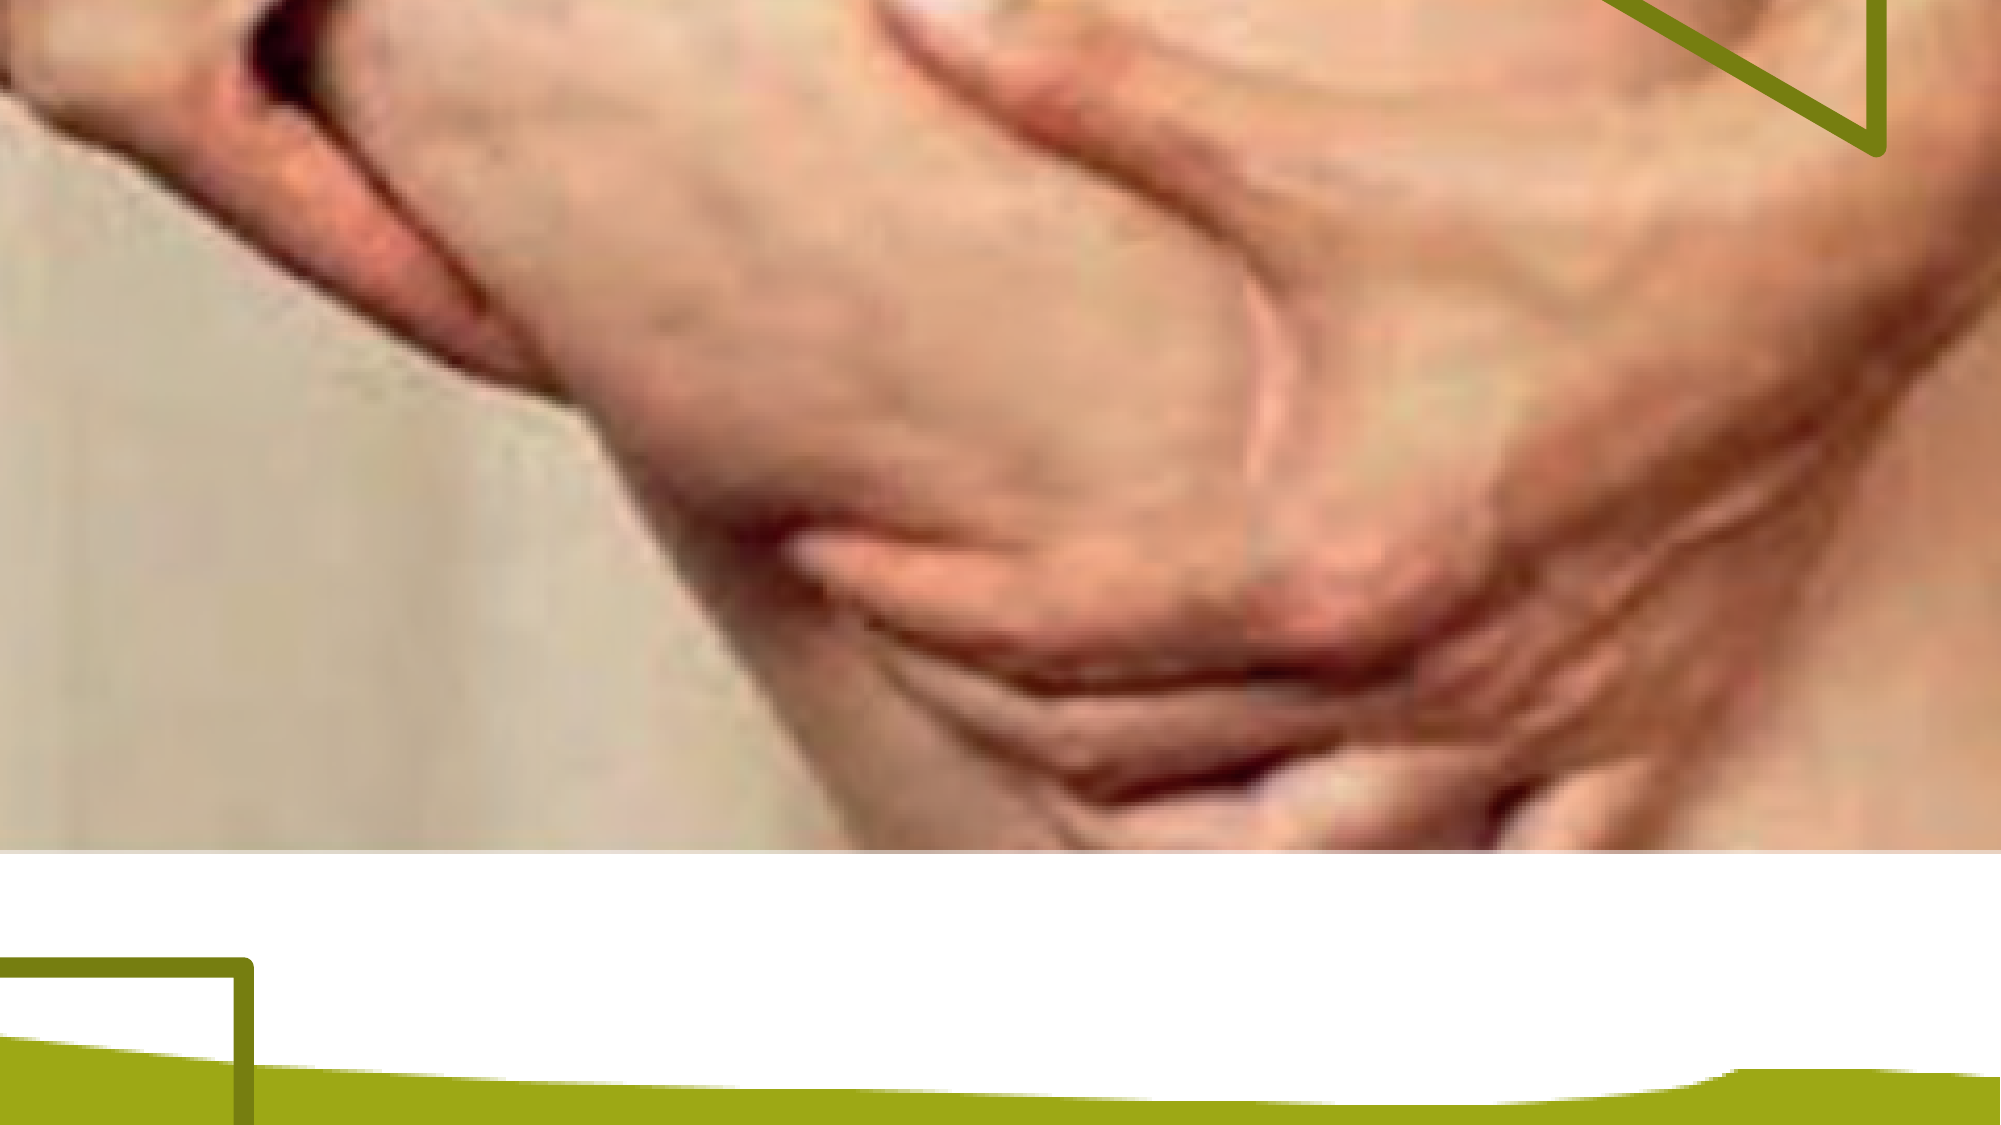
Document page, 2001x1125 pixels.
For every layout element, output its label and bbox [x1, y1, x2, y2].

text_box [1601, 0, 1887, 158]
picture [1644, 0, 1866, 128]
picture [0, 978, 233, 1125]
picture [0, 0, 2000, 1125]
text_box [0, 957, 254, 1125]
